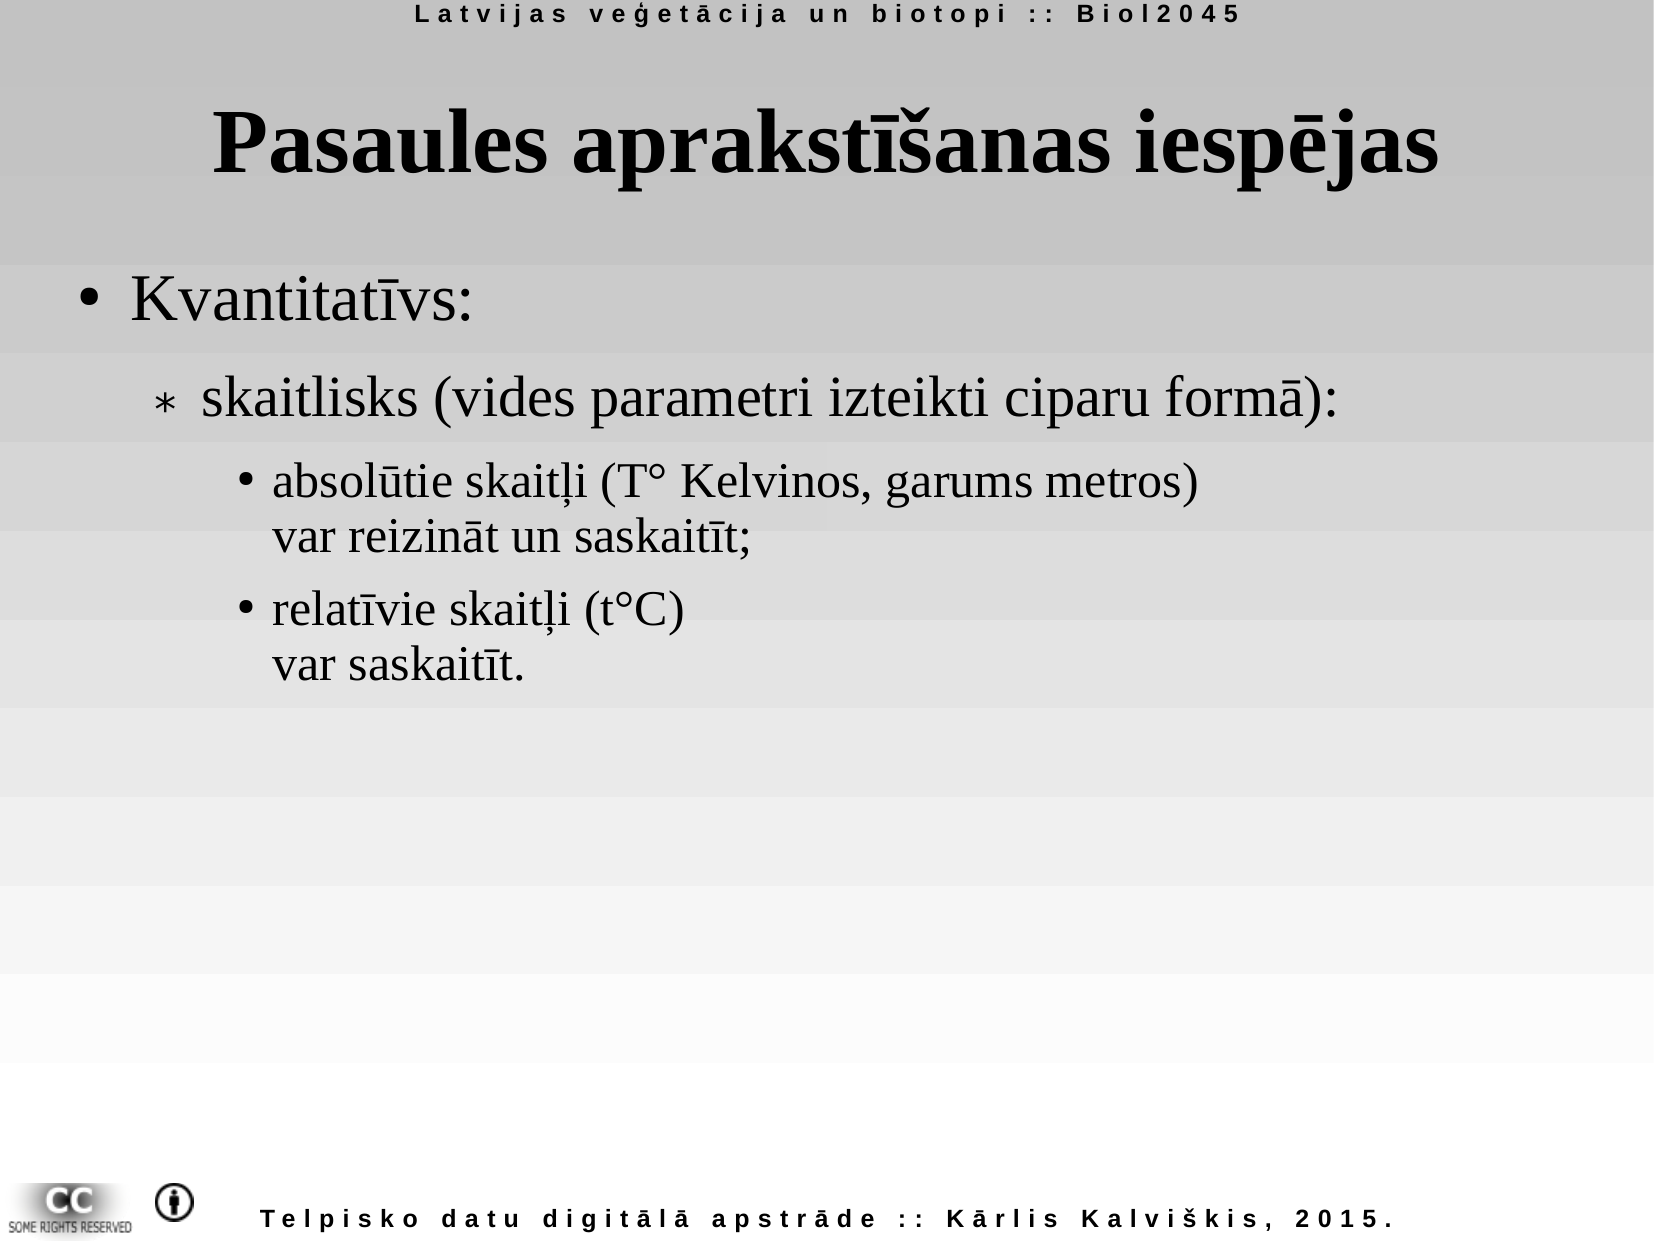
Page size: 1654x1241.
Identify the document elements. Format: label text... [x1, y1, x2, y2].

list Kvantitatīvs: skaitlisks (vides parametri izteikti ciparu formā): absolūtie skaitļi (T° Kelvinos, garums metros) var reizināt un saskaitīt; relatīvie skaitļi (t°C) var saskaitīt. [59, 261, 1596, 1175]
title Pasaules aprakstīšanas iespējas [59, 37, 1596, 246]
picture [0, 0, 1654, 1241]
